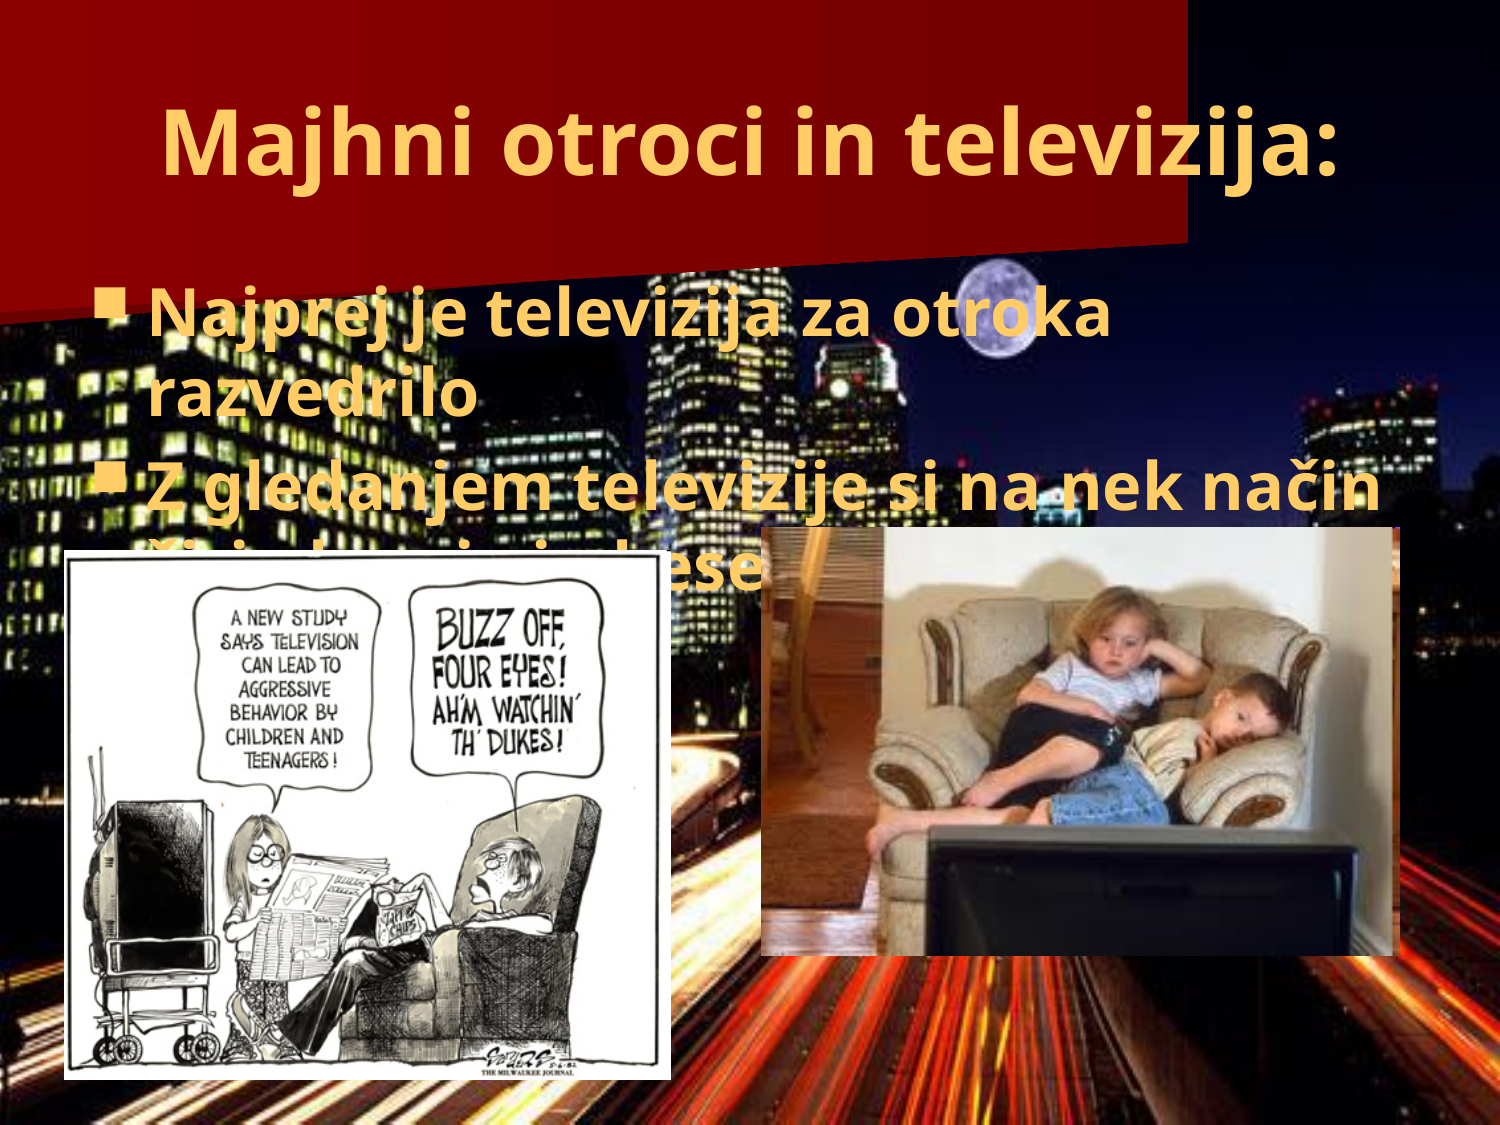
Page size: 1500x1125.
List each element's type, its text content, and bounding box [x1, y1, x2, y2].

title Majhni otroci in televizija: [75, 45, 1425, 233]
picture [761, 527, 1400, 956]
list Najprej je televizija za otroka razvedrilo Z gledanjem televizije si na nek način širi obzorje in besedni zaklad [75, 262, 1425, 1000]
picture [0, 0, 1500, 1125]
